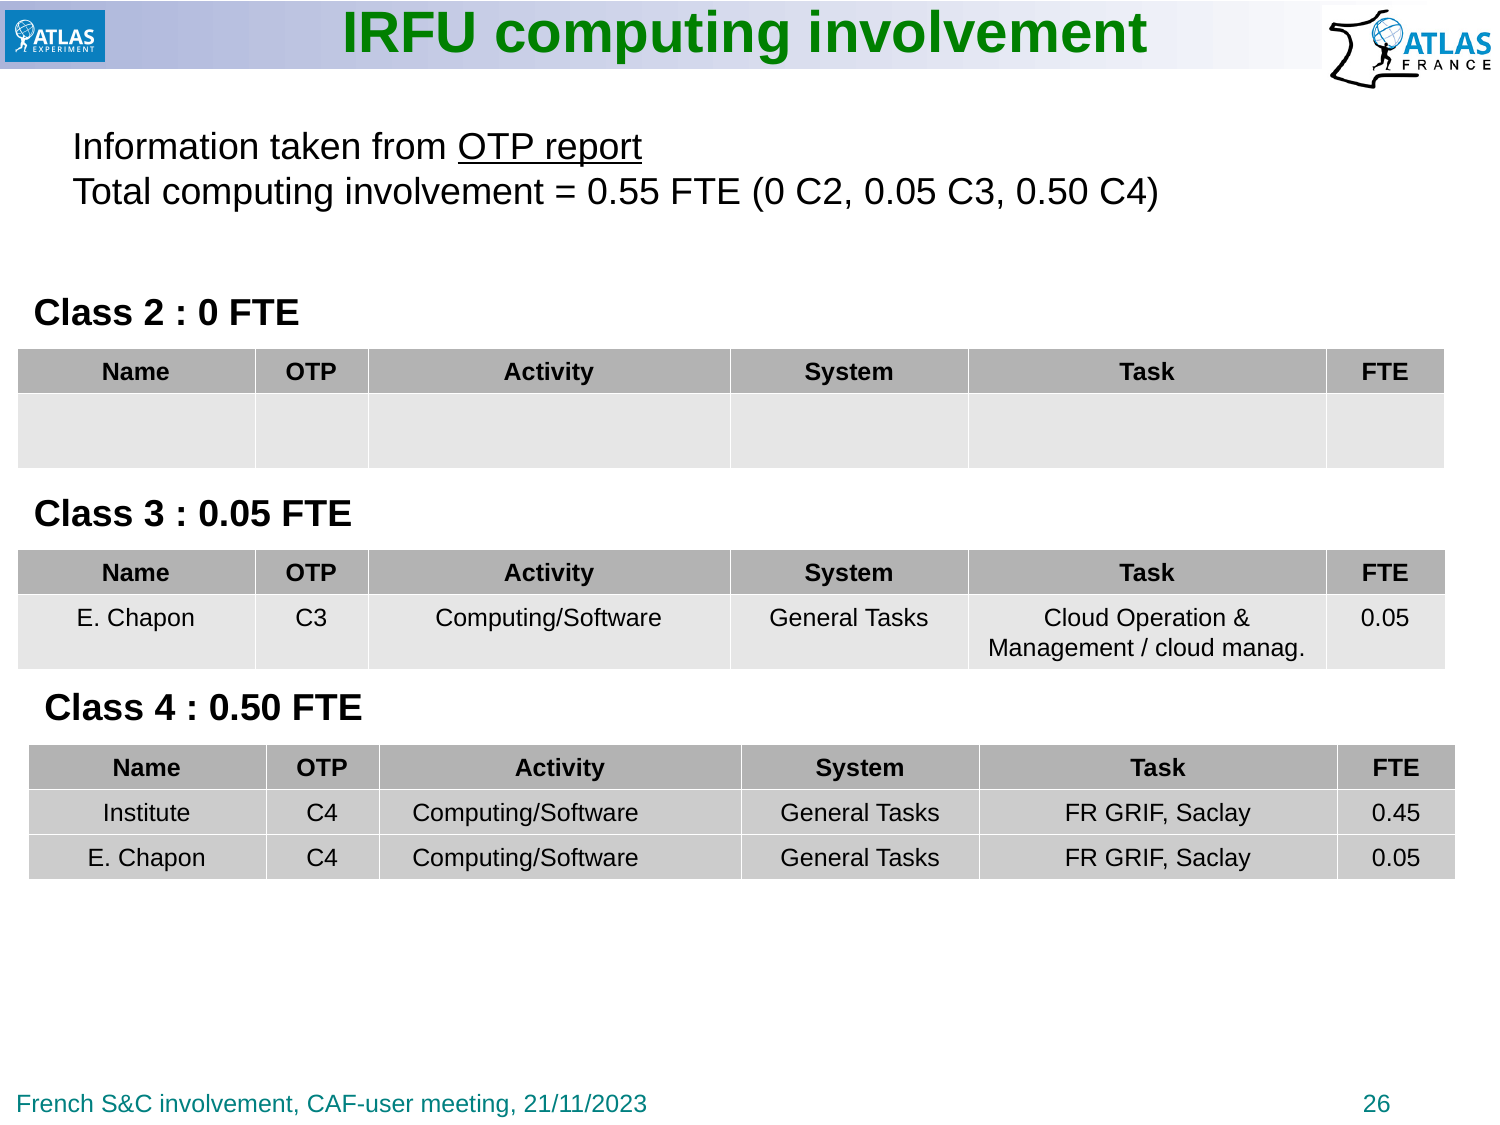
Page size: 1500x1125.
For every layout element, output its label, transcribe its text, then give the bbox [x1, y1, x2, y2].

table_header FTE [1338, 745, 1455, 789]
table_cell 0.45 [1338, 790, 1455, 834]
table_cell Computing/Software [369, 595, 730, 669]
table_header Activity [380, 745, 741, 789]
table_header Activity [369, 550, 730, 594]
table_header Name [18, 349, 255, 393]
table_cell Cloud Operation & Management / cloud manag. [969, 595, 1326, 669]
table_header Task [969, 550, 1326, 594]
table_cell Computing/Software [380, 790, 741, 834]
table_cell C4 [267, 790, 379, 834]
table_cell FR GRIF, Saclay [980, 835, 1337, 879]
table_header System [742, 745, 979, 789]
text_box IRFU computing involvement [5, 0, 1500, 118]
text_box Class 3 : 0.05 FTE [18, 481, 552, 538]
table_header OTP [256, 550, 368, 594]
table_cell General Tasks [742, 835, 979, 879]
table_header System [731, 550, 968, 594]
text_box Information taken from OTP report Total computing involvement = 0.55 FTE (0 C2, 0.05 C3, 0.50 C4) [57, 114, 1416, 294]
table_cell [1327, 394, 1444, 468]
table_cell 0.05 [1327, 595, 1445, 669]
text_box Class 2 : 0 FTE [18, 280, 552, 337]
table_header FTE [1327, 550, 1445, 594]
table_header OTP [256, 349, 368, 393]
table_cell E. Chapon [18, 595, 255, 669]
table_header System [731, 349, 968, 393]
table_cell [18, 394, 255, 468]
table_cell [969, 394, 1326, 468]
table_cell [256, 394, 368, 468]
table_header Activity [369, 349, 730, 393]
table_cell [369, 394, 730, 468]
table_header FTE [1327, 349, 1444, 393]
table_header Task [980, 745, 1337, 789]
table_cell Computing/Software [380, 835, 741, 879]
table_cell Institute [29, 790, 266, 834]
table_header OTP [267, 745, 379, 789]
table_cell 0.05 [1338, 835, 1455, 879]
table_cell E. Chapon [29, 835, 266, 879]
text_box Class 4 : 0.50 FTE [29, 675, 563, 732]
table_cell C3 [256, 595, 368, 669]
table_cell C4 [267, 835, 379, 879]
table_header Name [29, 745, 266, 789]
table_header Task [969, 349, 1326, 393]
table_cell [731, 394, 968, 468]
table_cell General Tasks [731, 595, 968, 669]
table_cell General Tasks [742, 790, 979, 834]
table_header Name [18, 550, 255, 594]
table_cell FR GRIF, Saclay [980, 790, 1337, 834]
